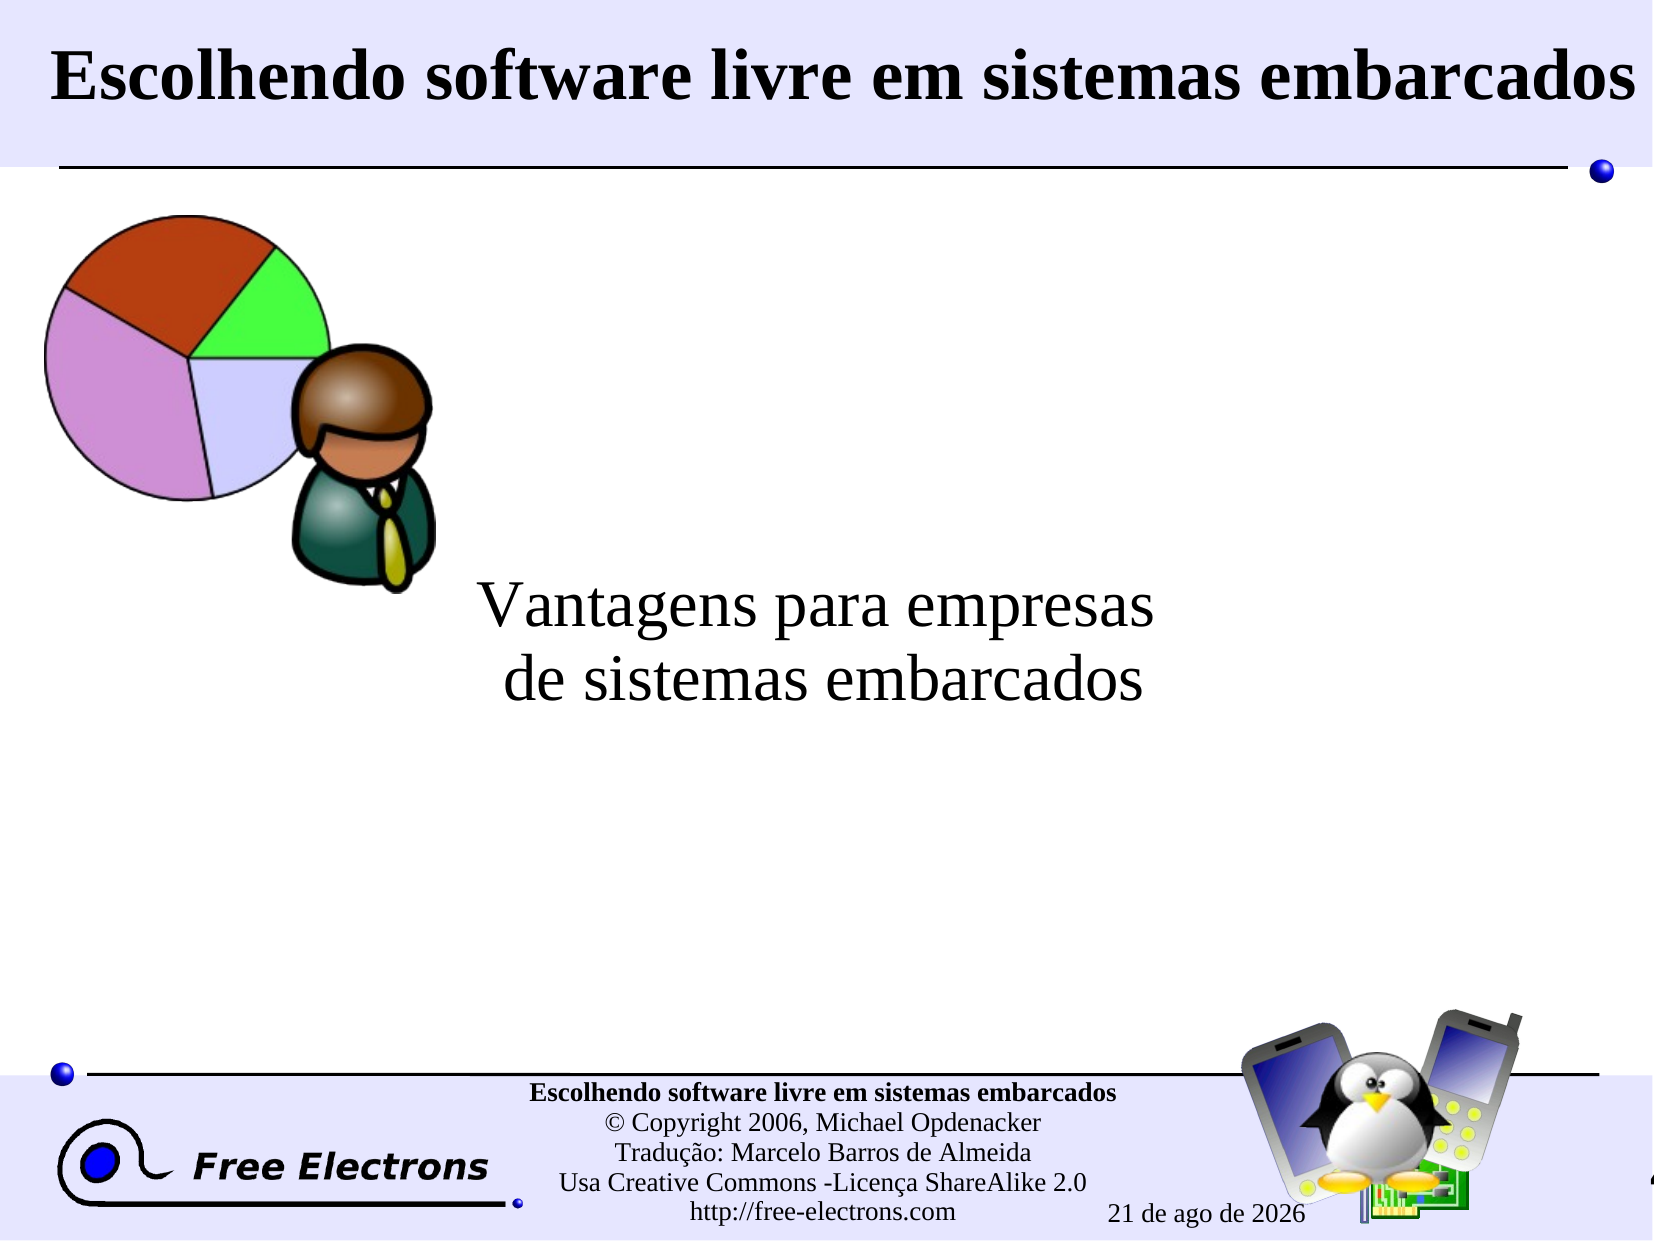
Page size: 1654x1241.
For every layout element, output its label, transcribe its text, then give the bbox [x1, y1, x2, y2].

picture [44, 215, 436, 594]
picture [50, 1108, 527, 1216]
title Escolhendo software livre em sistemas embarcados [0, 18, 1653, 132]
picture [1231, 1067, 1520, 1241]
subtitle Vantagens para empresas de sistemas embarcados [55, 216, 1558, 1067]
